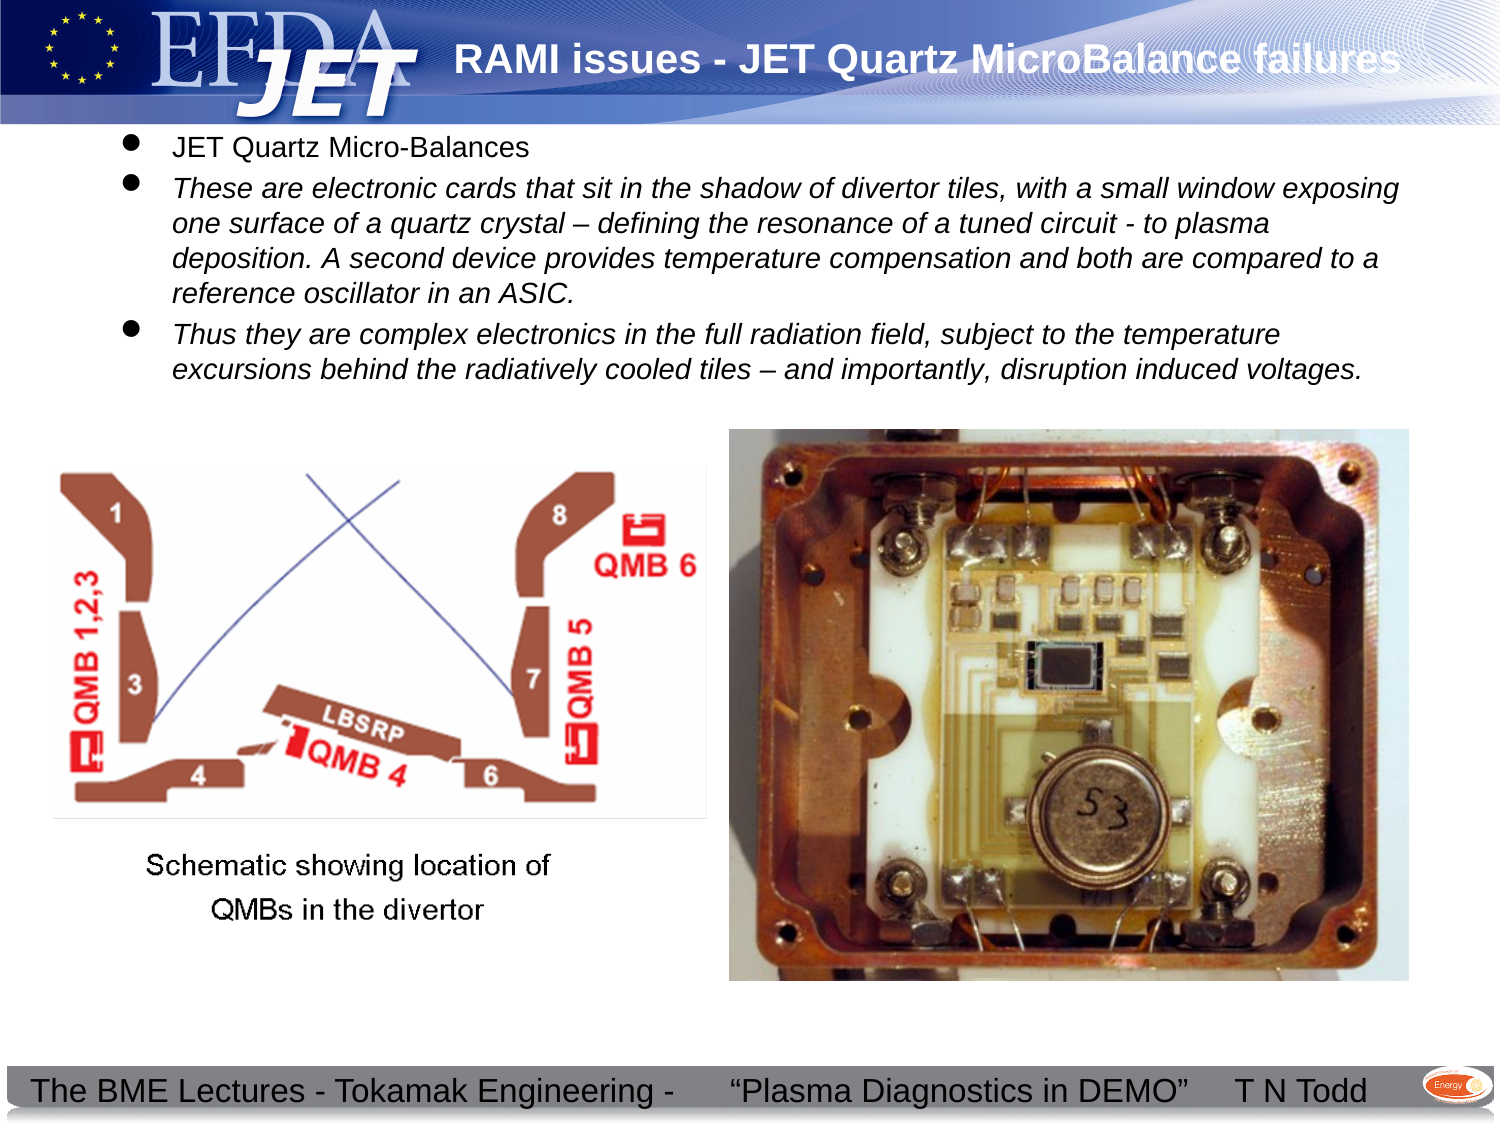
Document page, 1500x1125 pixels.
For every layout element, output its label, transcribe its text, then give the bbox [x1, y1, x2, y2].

picture [0, 0, 1500, 125]
text_box RAMI issues - JET Quartz MicroBalance failures [438, 23, 1418, 90]
picture [7, 1066, 1494, 1125]
picture [729, 429, 1409, 981]
picture [53, 467, 709, 928]
text_box JET Quartz Micro-Balances These are electronic cards that sit in the shadow of divertor tiles, with a small window exposing one surface of a quartz crystal – defining the resonance of a tuned circuit - to plasma deposition. A second device provides temperature compensation and both are compared to a reference oscillator in an ASIC. Thus they are complex electronics in the full radiation field, subject to the temperature excursions behind the radiatively cooled tiles – and importantly, disruption induced voltages. [88, 125, 1424, 386]
